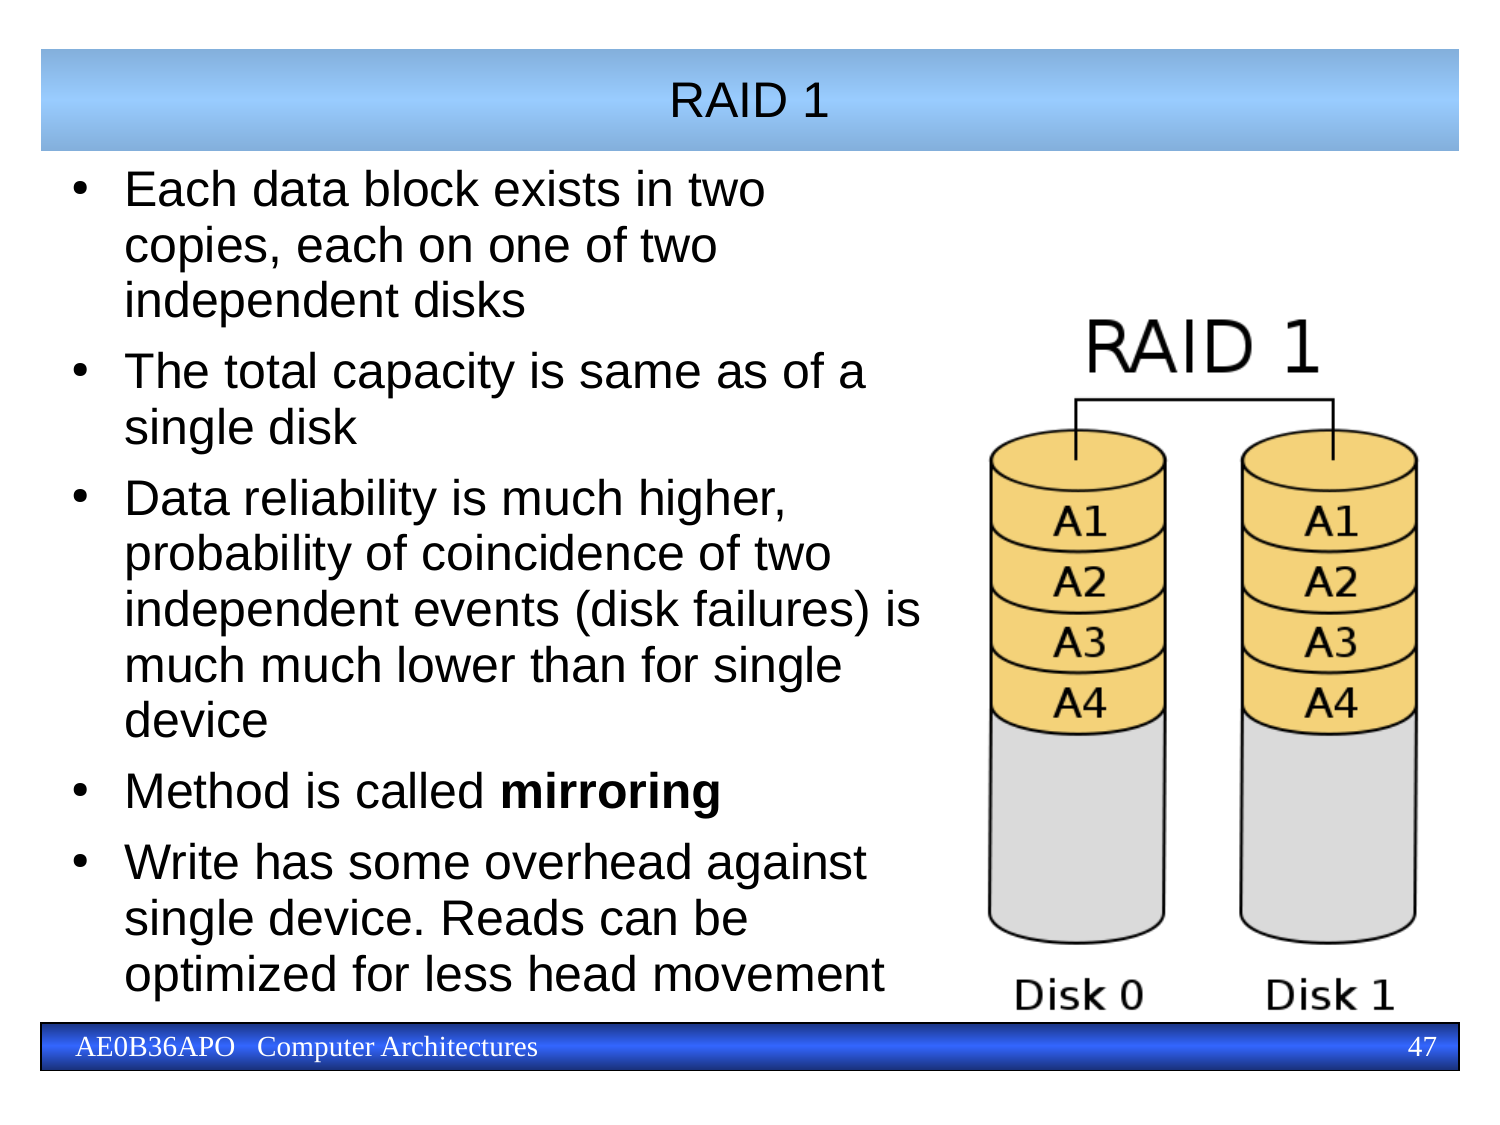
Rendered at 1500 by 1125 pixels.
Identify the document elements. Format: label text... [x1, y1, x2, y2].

picture [955, 294, 1447, 1051]
title RAID 1 [41, 49, 1459, 151]
list Each data block exists in two copies, each on one of two independent disks The total capacity is same as of a single disk Data reliability is much higher, probability of coincidence of two independent events (disk failures) is much much lower than for single device Method is called mirroring Write has some overhead against single device. Reads can be optimized for less head movement [53, 161, 931, 1021]
